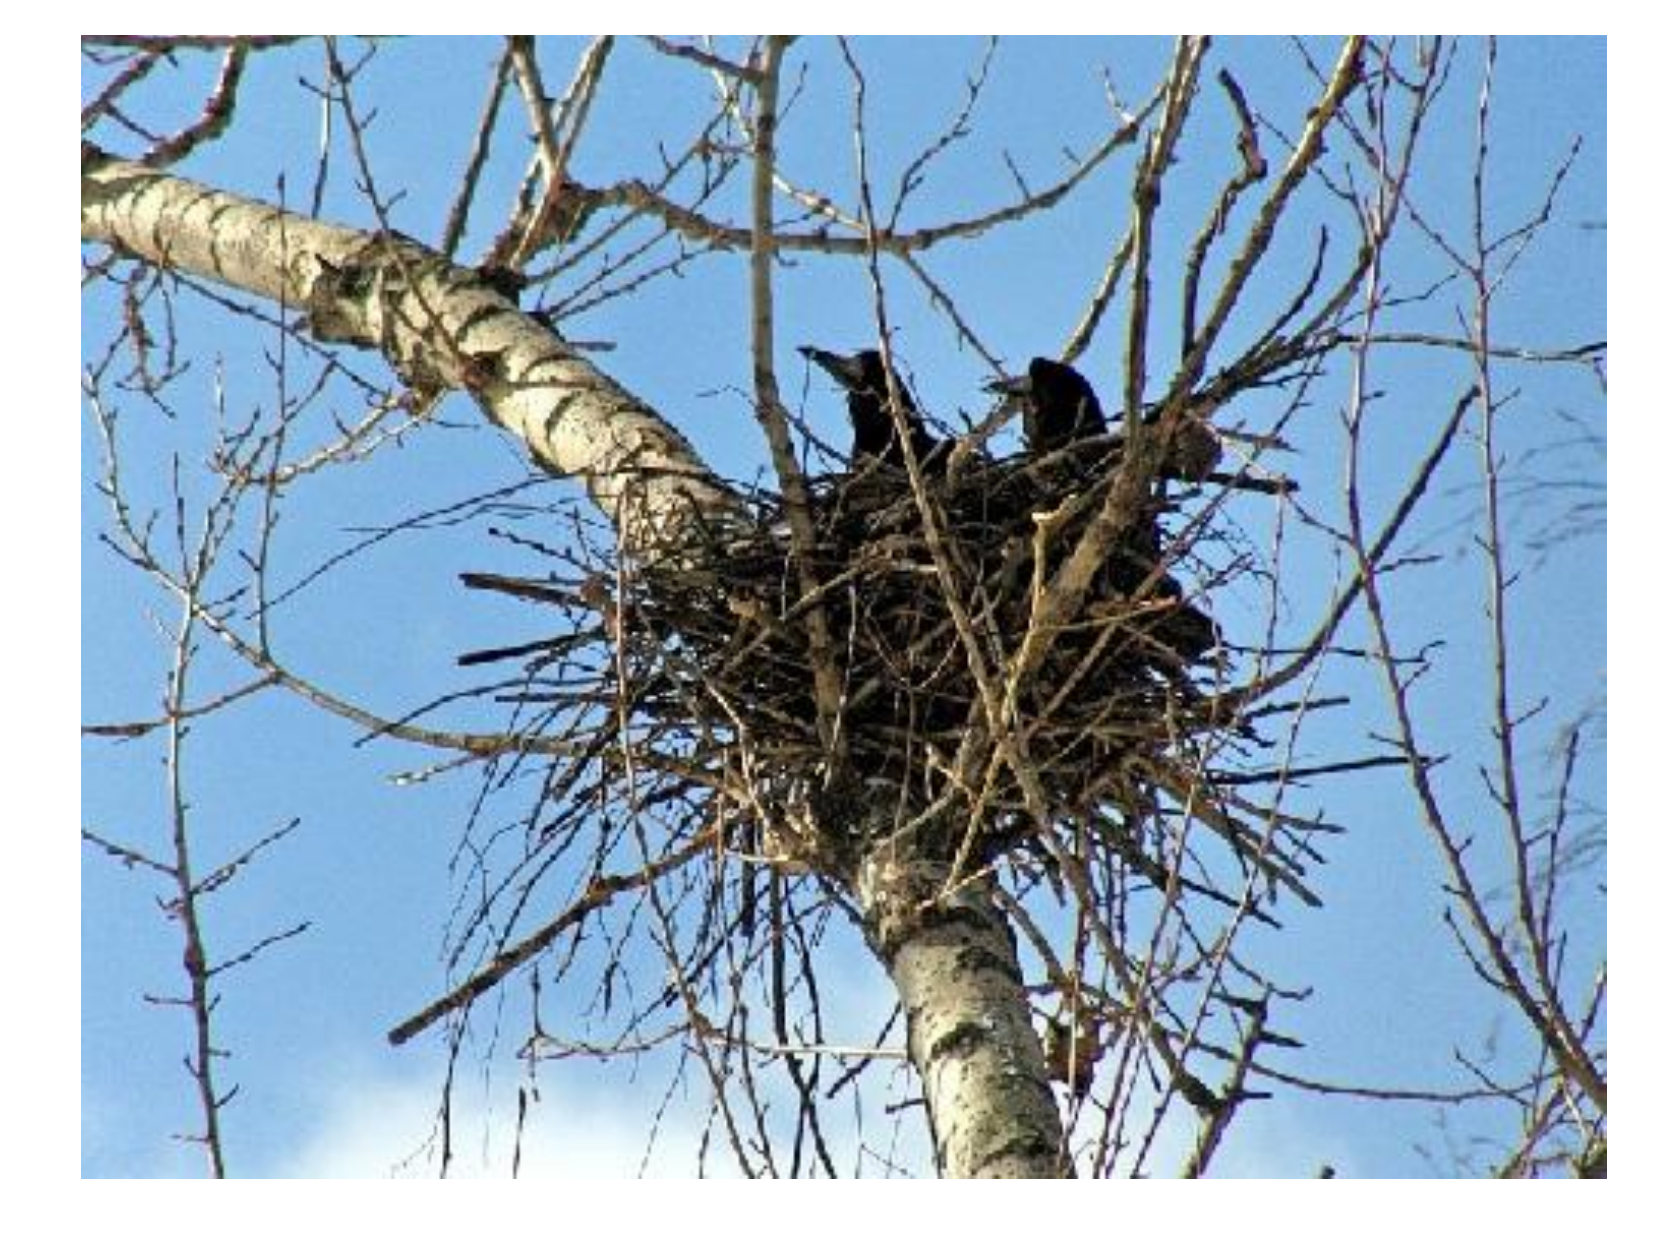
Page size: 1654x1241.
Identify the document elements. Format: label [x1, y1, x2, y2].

picture [81, 35, 1607, 1179]
